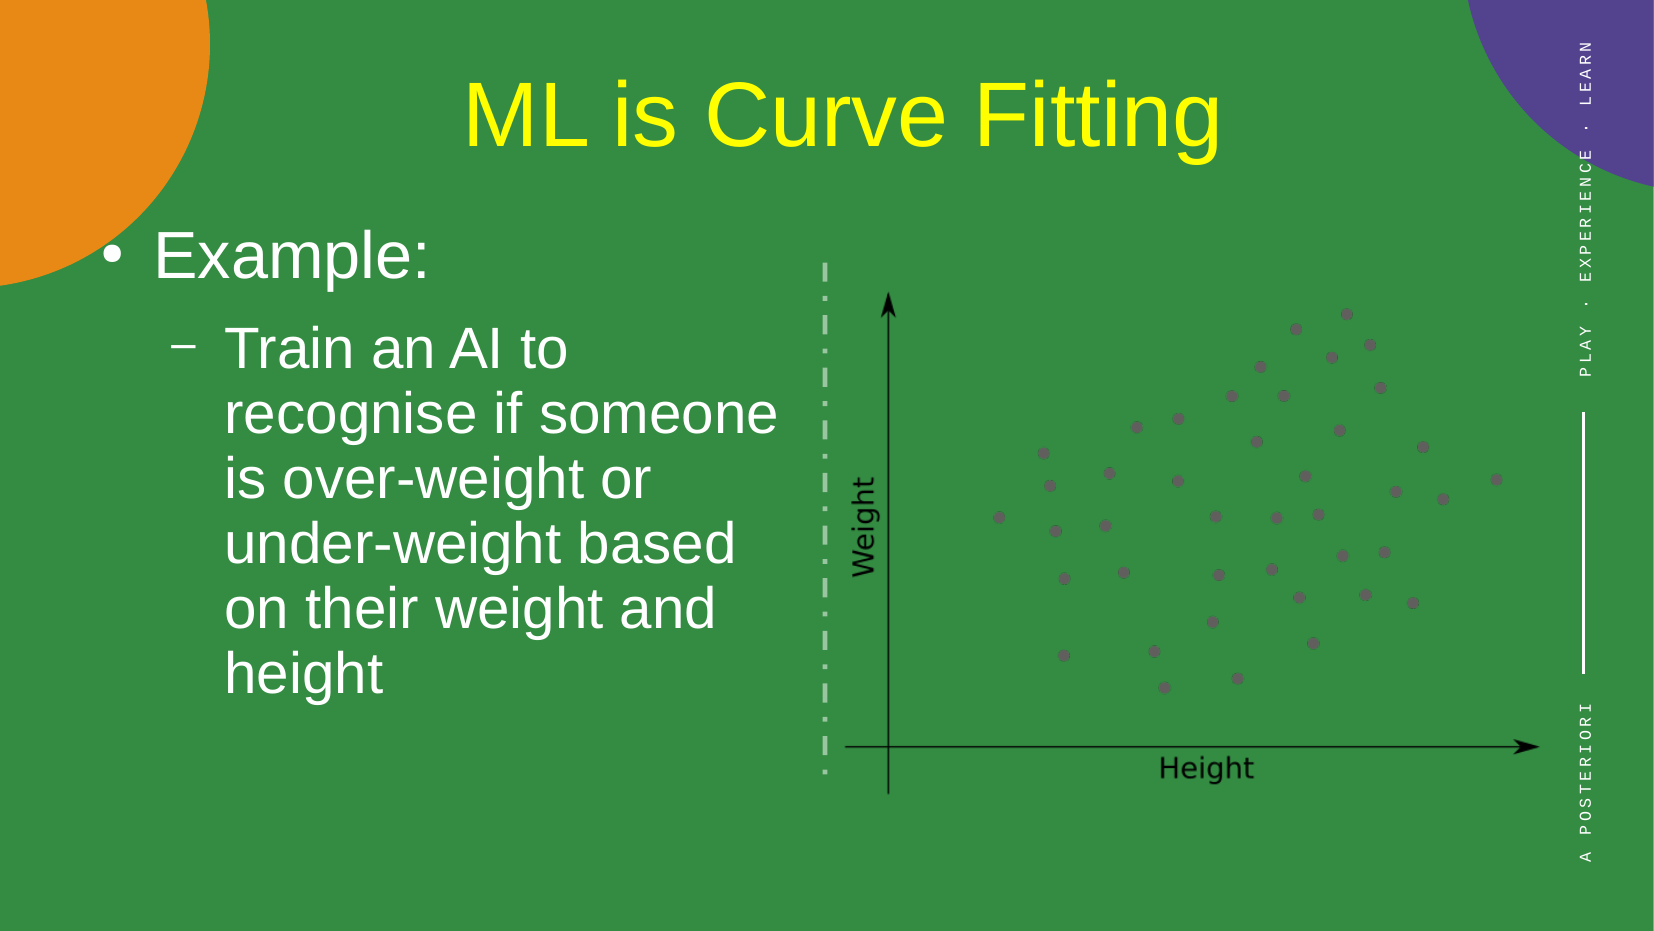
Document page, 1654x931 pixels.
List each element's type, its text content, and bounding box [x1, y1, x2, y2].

title ML is Curve Fitting [187, 37, 1501, 193]
list Example: Train an AI to recognise if someone is over-weight or under-weight based on their weight and height [82, 217, 788, 758]
picture [842, 269, 1555, 804]
